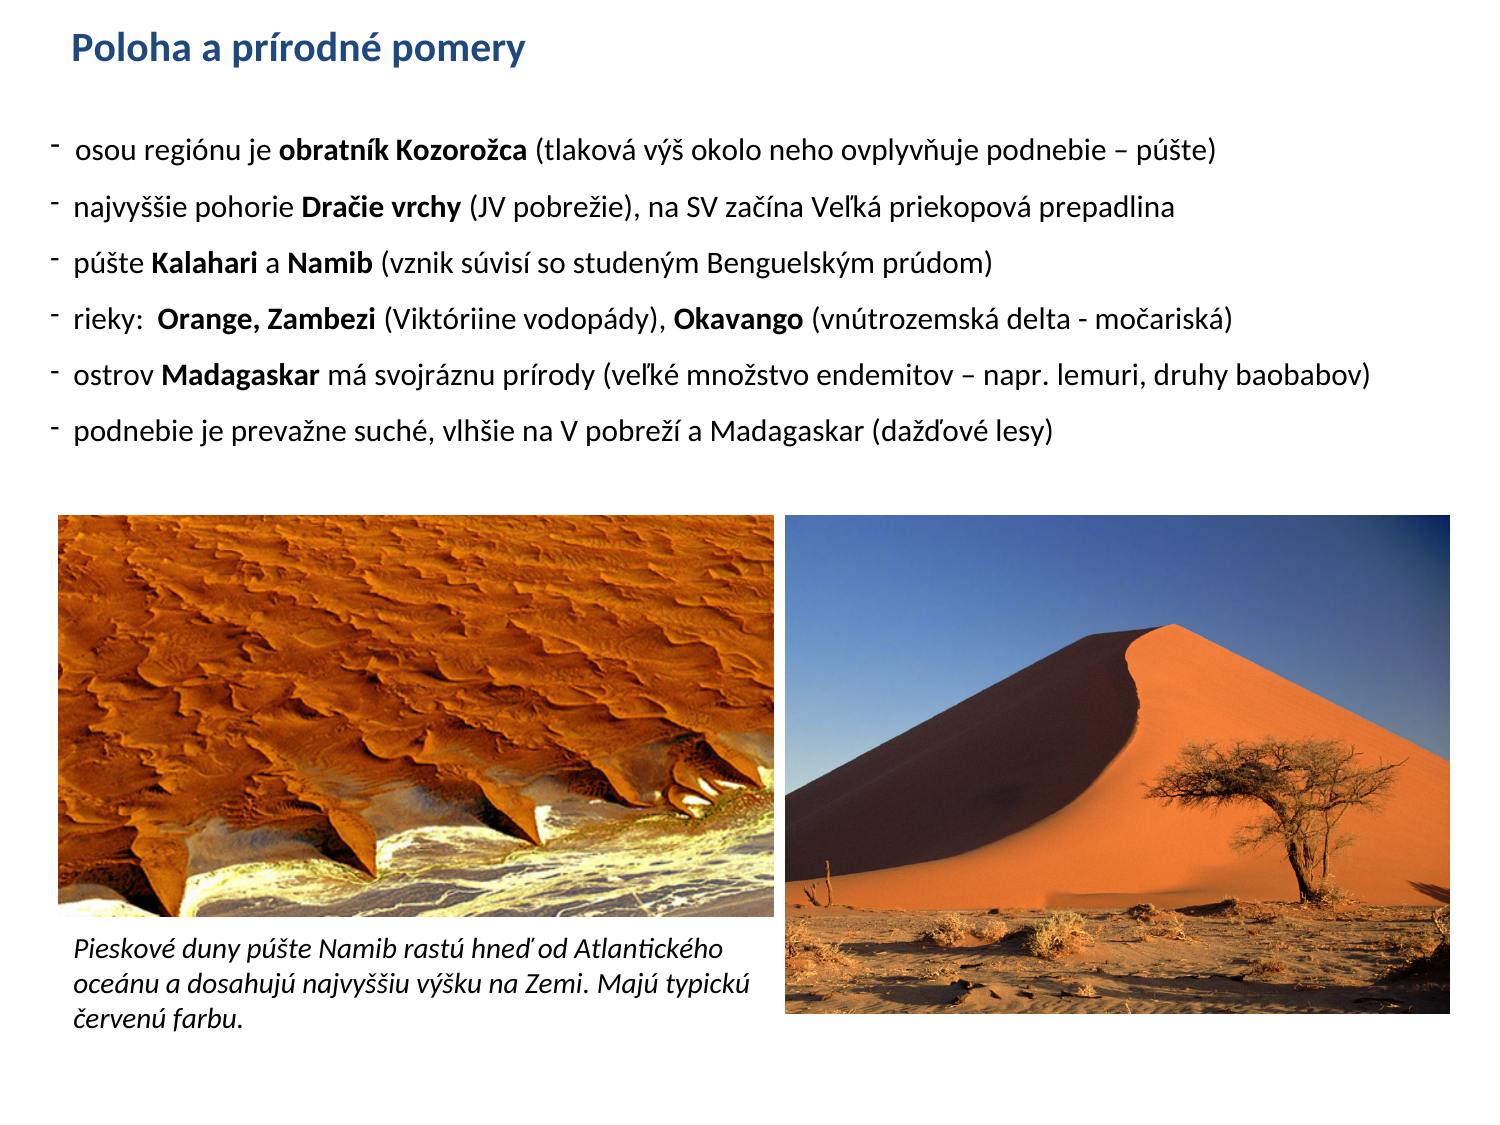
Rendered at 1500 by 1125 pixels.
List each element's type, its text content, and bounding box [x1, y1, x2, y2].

picture [785, 515, 1450, 1014]
text_box Pieskové duny púšte Namib rastú hneď od Atlantického oceánu a dosahujú najvyššiu výšku na Zemi. Majú typickú červenú farbu. [58, 921, 774, 1043]
text_box Poloha a prírodné pomery [0, 11, 739, 78]
picture [58, 515, 774, 917]
text_box osou regiónu je obratník Kozorožca (tlaková výš okolo neho ovplyvňuje podnebie – púšte) najvyššie pohorie Dračie vrchy (JV pobrežie), na SV začína Veľká priekopová prepadlina púšte Kalahari a Namib (vznik súvisí so studeným Benguelským prúdom) rieky: Orange, Zambezi (Viktóriine vodopády), Okavango (vnútrozemská delta - močariská) ostrov Madagaskar má svojráznu prírody (veľké množstvo endemitov – napr. lemuri, druhy baobabov) podnebie je prevažne suché, vlhšie na V pobreží a Madagaskar (dažďové lesy) [35, 99, 1430, 456]
